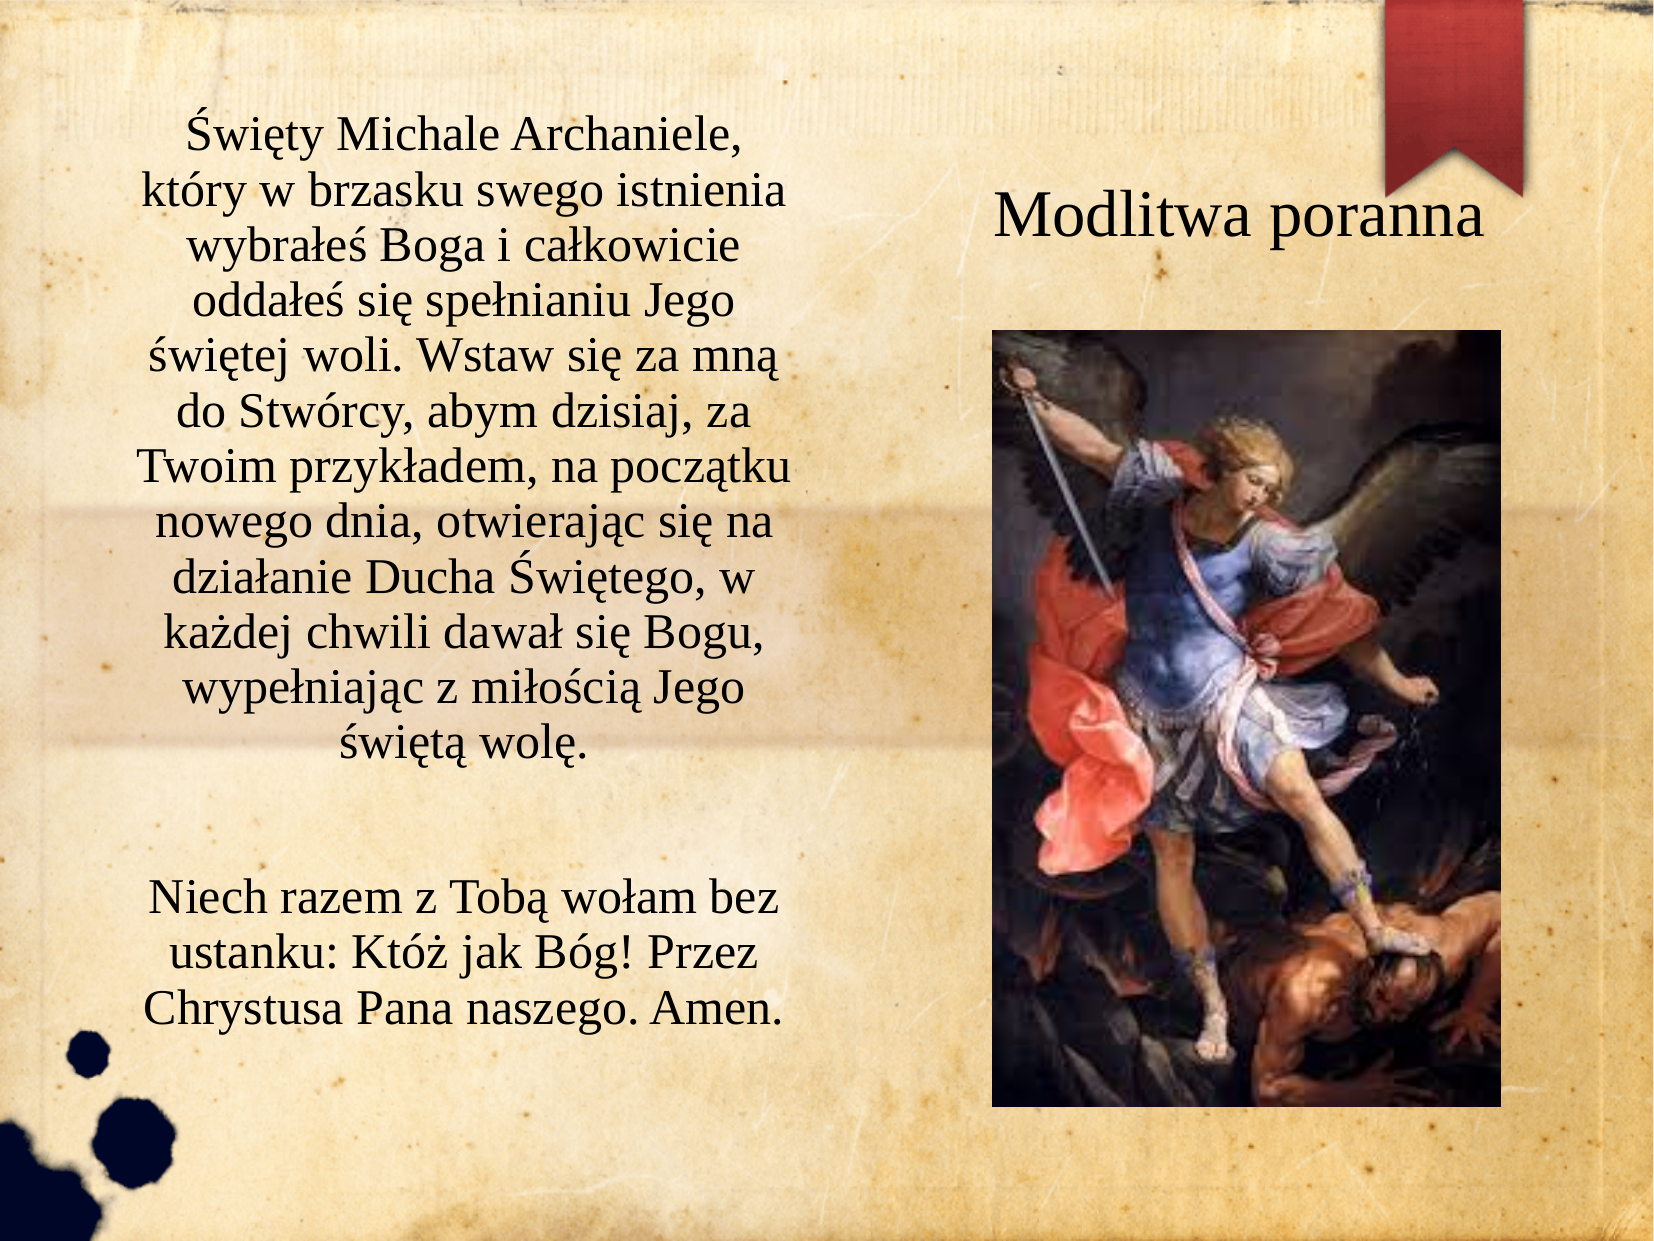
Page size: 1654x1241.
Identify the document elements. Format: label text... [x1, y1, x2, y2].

list Modlitwa poranna [849, 177, 1560, 508]
picture [0, 0, 1654, 1241]
list Święty Michale Archaniele, który w brzasku swego istnienia wybrałeś Boga i całkowicie oddałeś się spełnianiu Jego świętej woli. Wstaw się za mną do Stwórcy, abym dzisiaj, za Twoim przykładem, na początku nowego dnia, otwierając się na działanie Ducha Świętego, w każdej chwili dawał się Bogu, wypełniając z miłością Jego świętą wolę. Niech razem z Tobą wołam bez ustanku: Któż jak Bóg! Przez Chrystusa Pana naszego. Amen. [82, 106, 793, 1111]
